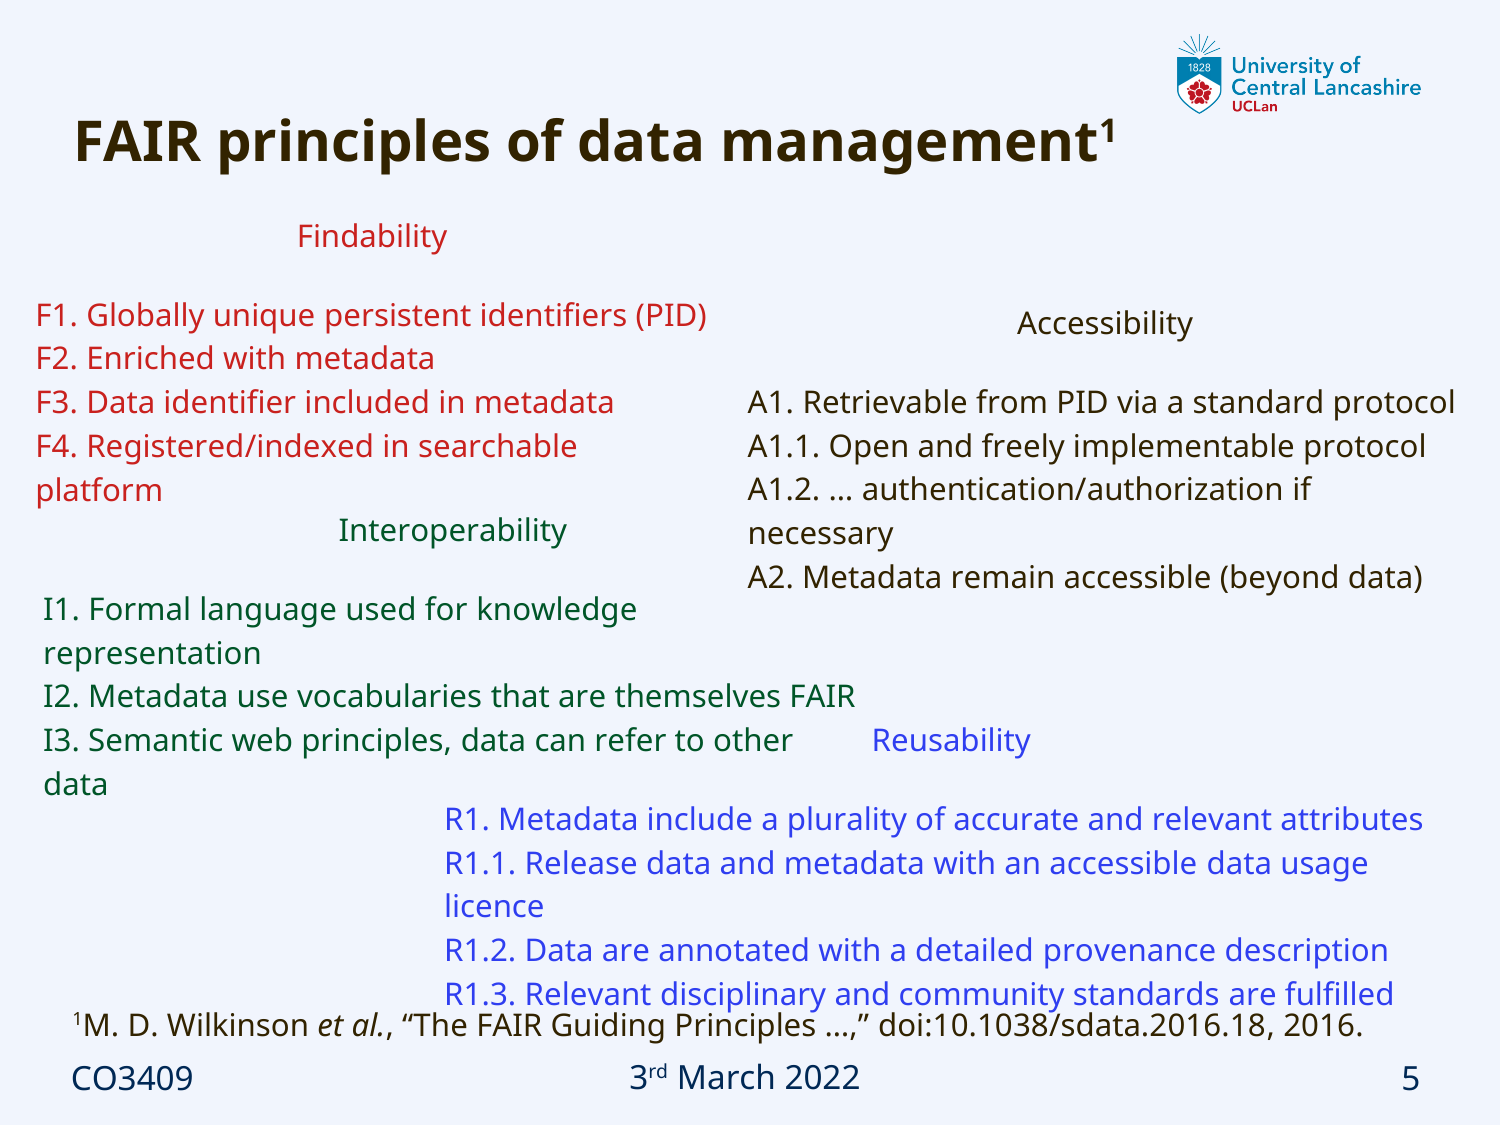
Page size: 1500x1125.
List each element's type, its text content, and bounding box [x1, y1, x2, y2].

text_box 1M. D. Wilkinson et al., “The FAIR Guiding Principles …,” doi:10.1038/sdata.2016.18, 2016. [57, 997, 1486, 1058]
text_box Interoperability I1. Formal language used for knowledge representation I2. Metadata use vocabularies that are themselves FAIR I3. Semantic web principles, data can refer to other data [28, 496, 878, 755]
text_box Reusability R1. Metadata include a plurality of accurate and relevant attributes R1.1. Release data and metadata with an accessible data usage licence R1.2. Data are annotated with a detailed provenance description R1.3. Relevant disciplinary and community standards are fulfilled [429, 706, 1474, 985]
text_box Accessibility A1. Retrievable from PID via a standard protocol A1.1. Open and freely implementable protocol A1.2. … authentication/authorization if necessary A2. Metadata remain accessible (beyond data) [732, 289, 1478, 559]
text_box Findability F1. Globally unique persistent identifiers (PID) F2. Enriched with metadata F3. Data identifier included in metadata F4. Registered/indexed in searchable platform [20, 202, 724, 480]
title FAIR principles of data management1 [58, 93, 1475, 186]
picture [1177, 34, 1421, 93]
